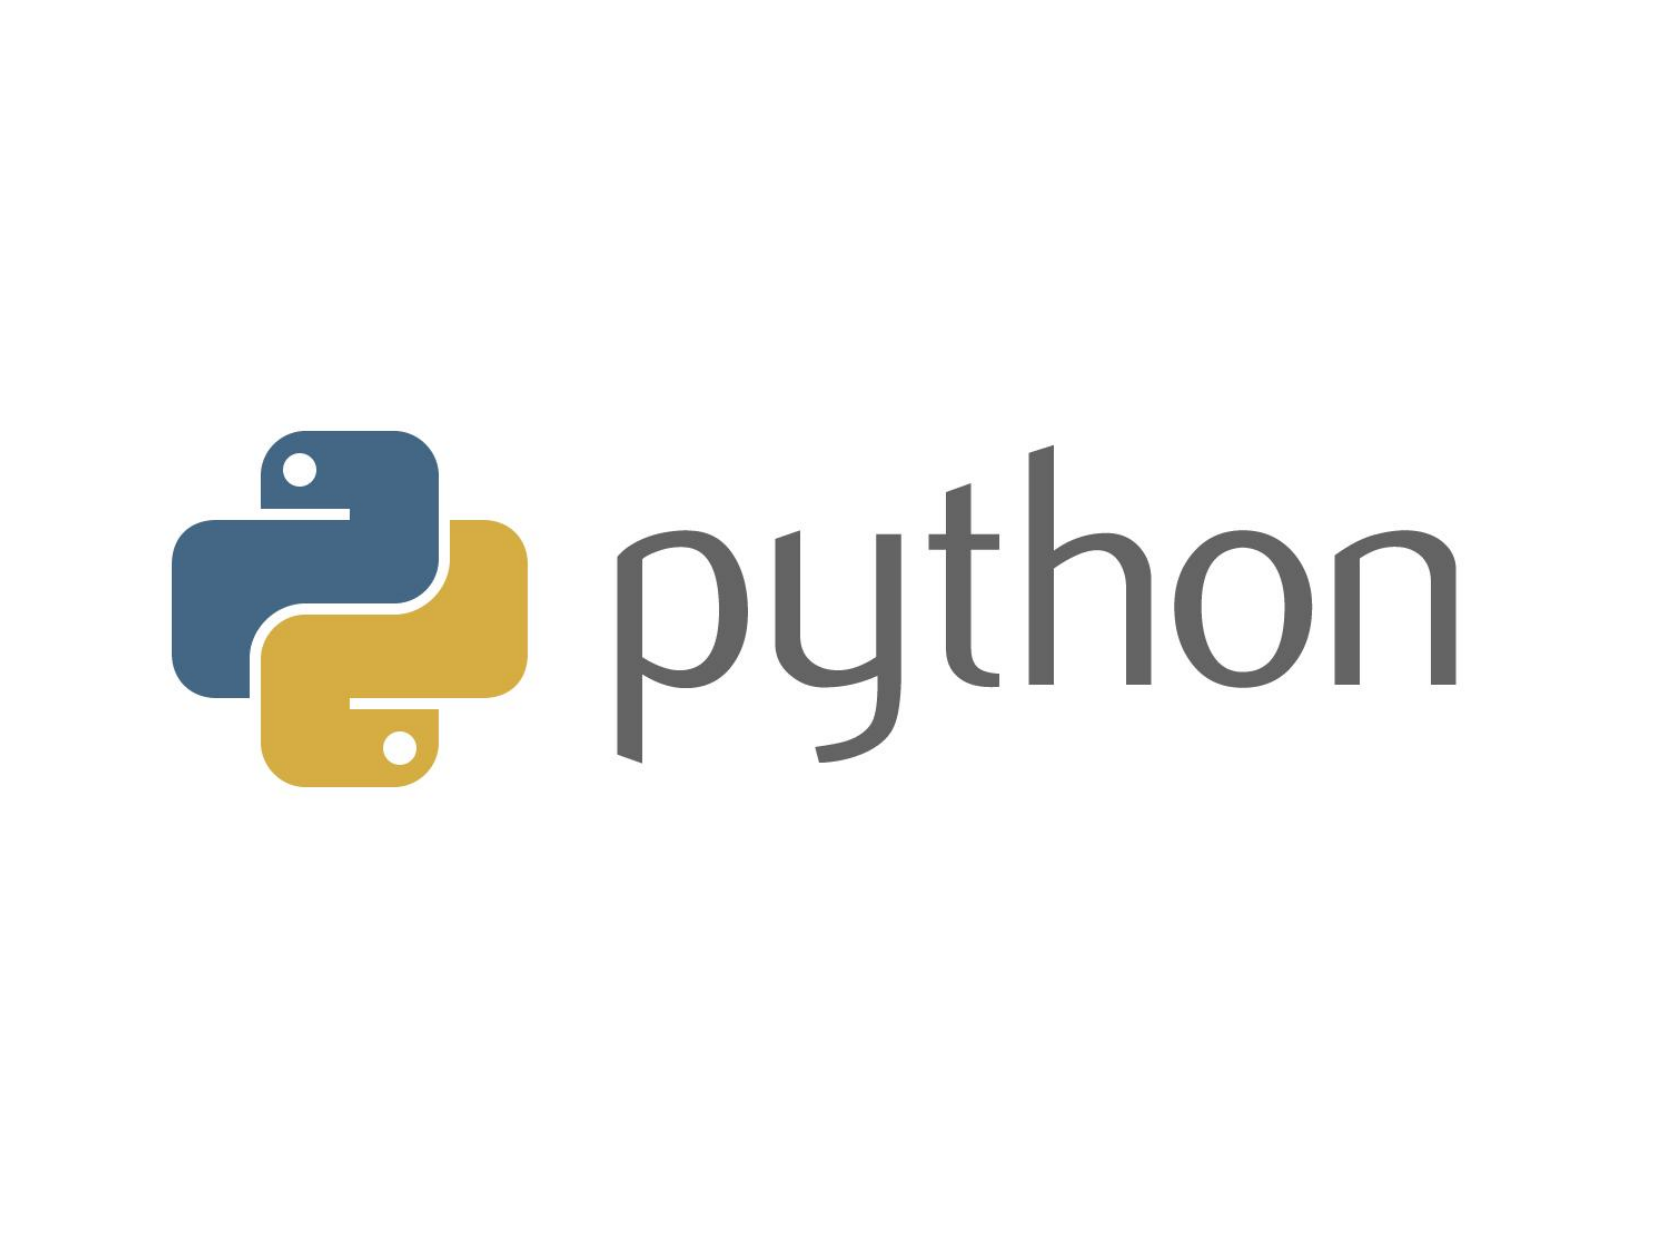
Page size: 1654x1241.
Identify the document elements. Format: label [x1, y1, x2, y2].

picture [5, 264, 1654, 982]
